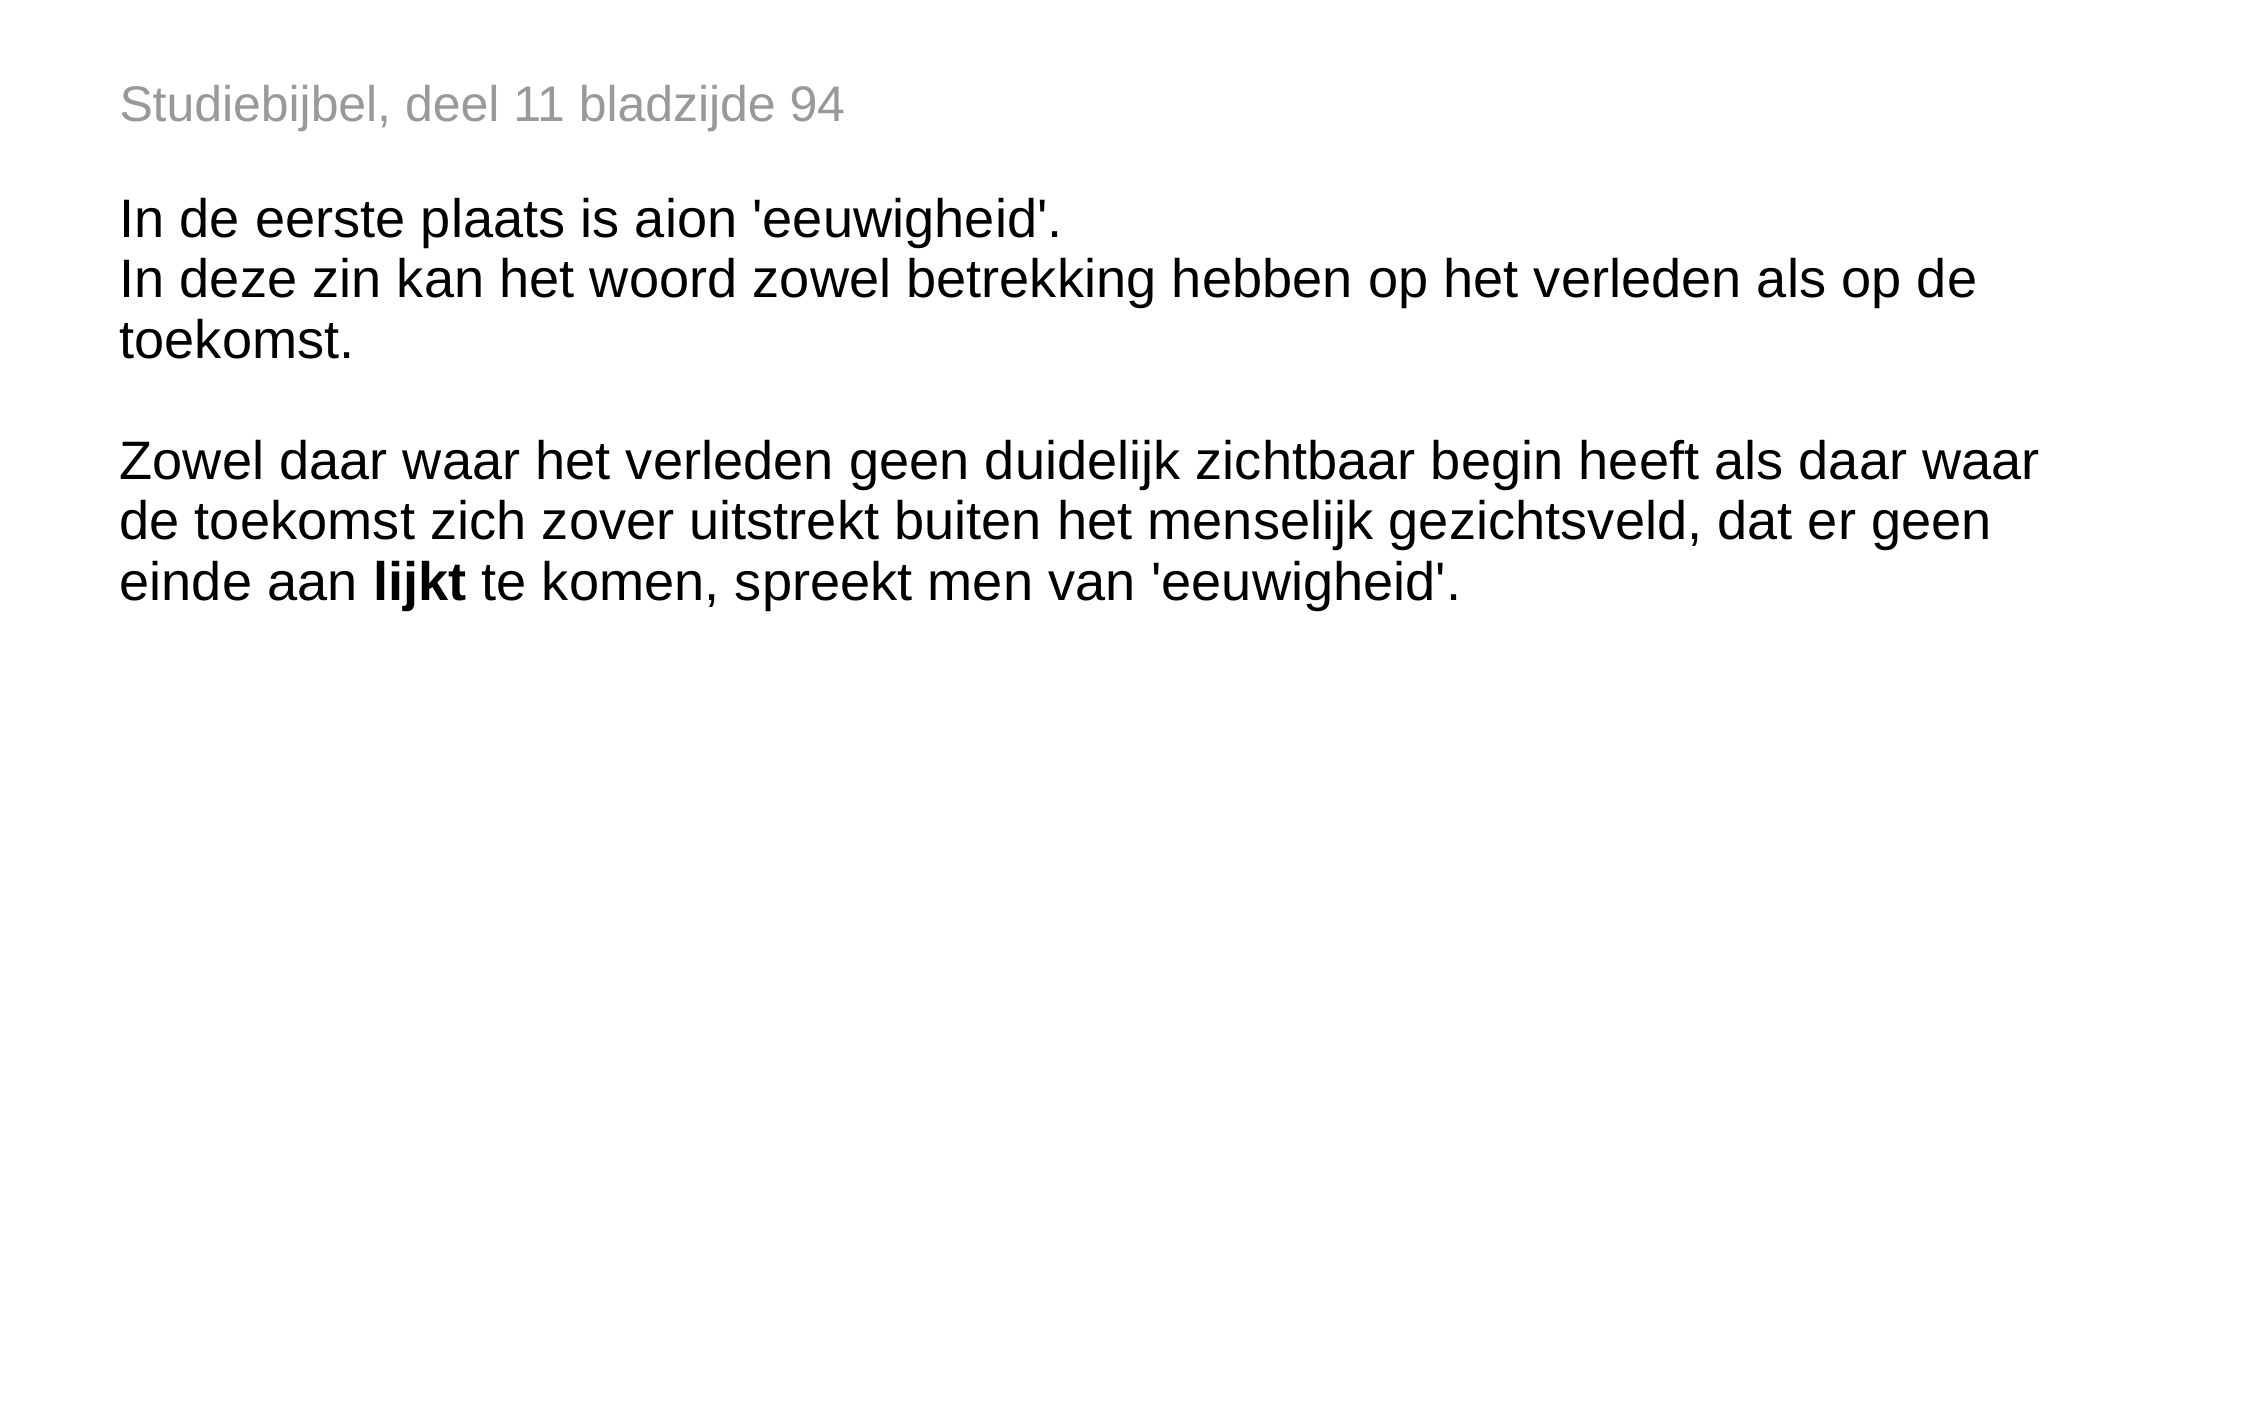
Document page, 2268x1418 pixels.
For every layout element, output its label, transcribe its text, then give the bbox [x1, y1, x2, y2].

text_box Studiebijbel, deel 11 bladzijde 94 In de eerste plaats is aion 'eeuwigheid'. In deze zin kan het woord zowel betrekking hebben op het verleden als op de toekomst. Zowel daar waar het verleden geen duidelijk zichtbaar begin heeft als daar waar de toekomst zich zover uitstrekt buiten het menselijk gezichtsveld, dat er geen einde aan lijkt te komen, spreekt men van 'eeuwigheid'. [104, 69, 2125, 846]
